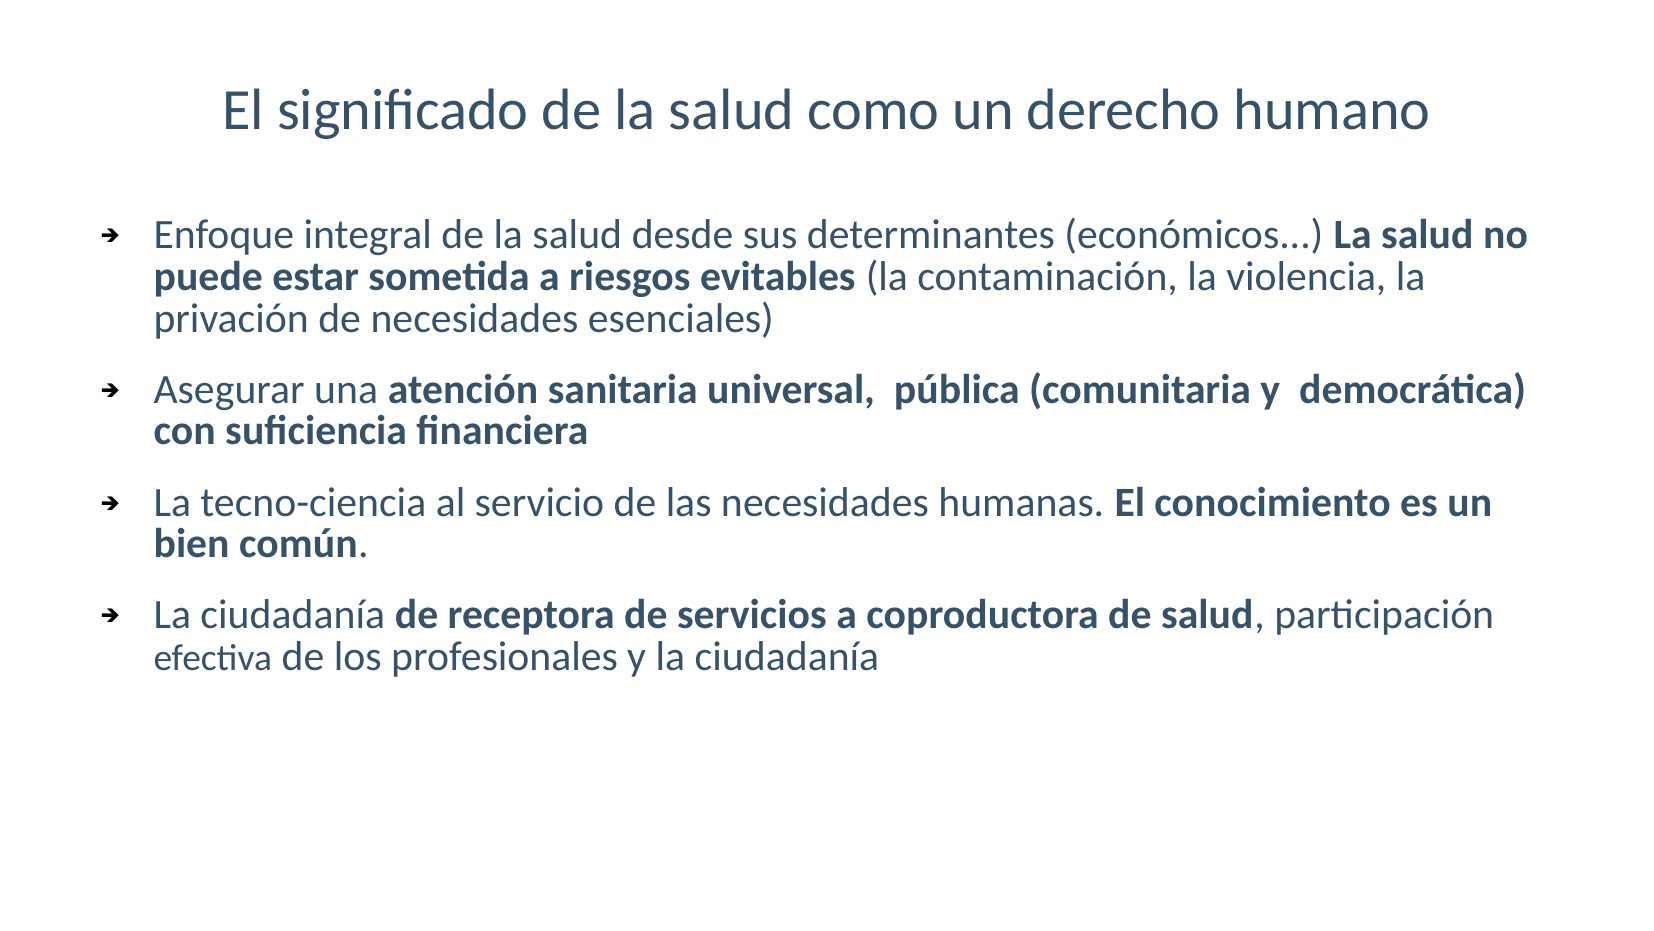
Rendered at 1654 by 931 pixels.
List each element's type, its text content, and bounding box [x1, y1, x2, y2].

title El significado de la salud como un derecho humano [82, 37, 1571, 193]
list Enfoque integral de la salud desde sus determinantes (económicos...) La salud no puede estar sometida a riesgos evitables (la contaminación, la violencia, la privación de necesidades esenciales) Asegurar una atención sanitaria universal, pública (comunitaria y democrática) con suficiencia financiera La tecno-ciencia al servicio de las necesidades humanas. El conocimiento es un bien común. La ciudadanía de receptora de servicios a coproductora de salud, participación efectiva de los profesionales y la ciudadanía [82, 217, 1571, 886]
